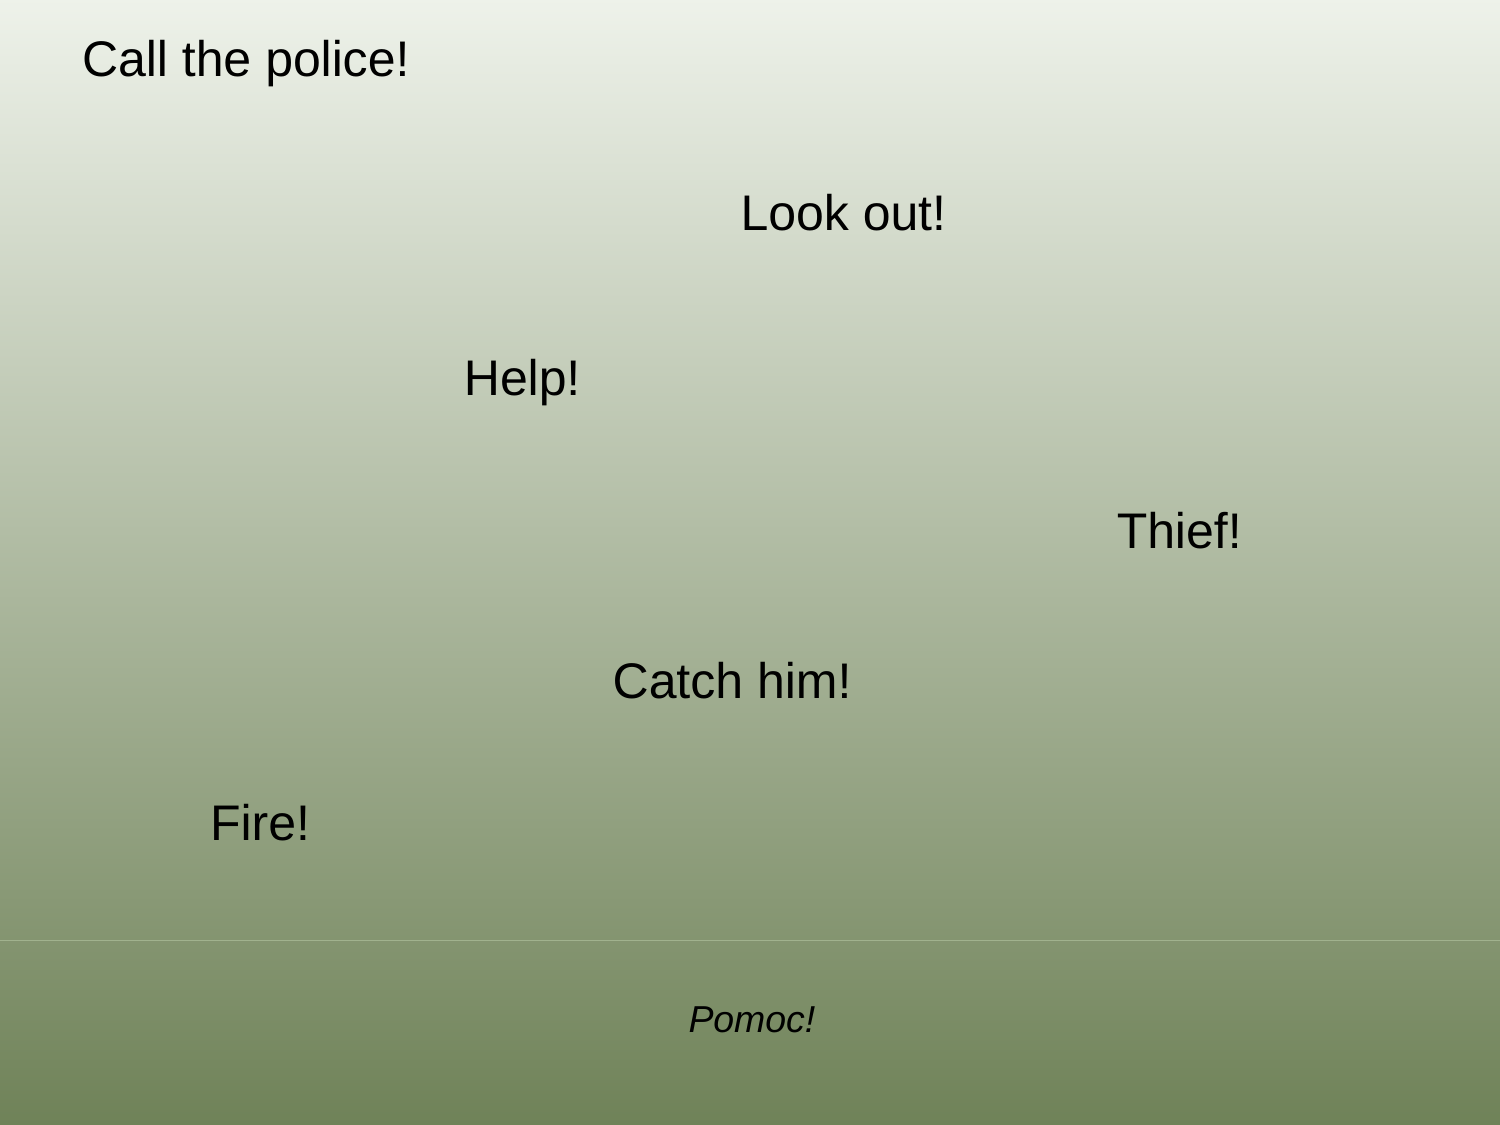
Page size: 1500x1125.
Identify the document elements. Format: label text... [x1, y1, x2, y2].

text_box Fire! [195, 782, 326, 858]
text_box Call the police! [67, 18, 425, 95]
text_box Catch him! [597, 640, 867, 716]
text_box Help! [449, 337, 596, 414]
text_box Look out! [725, 172, 962, 249]
text_box Pomoc! [673, 987, 831, 1049]
text_box Thief! [1102, 491, 1257, 567]
